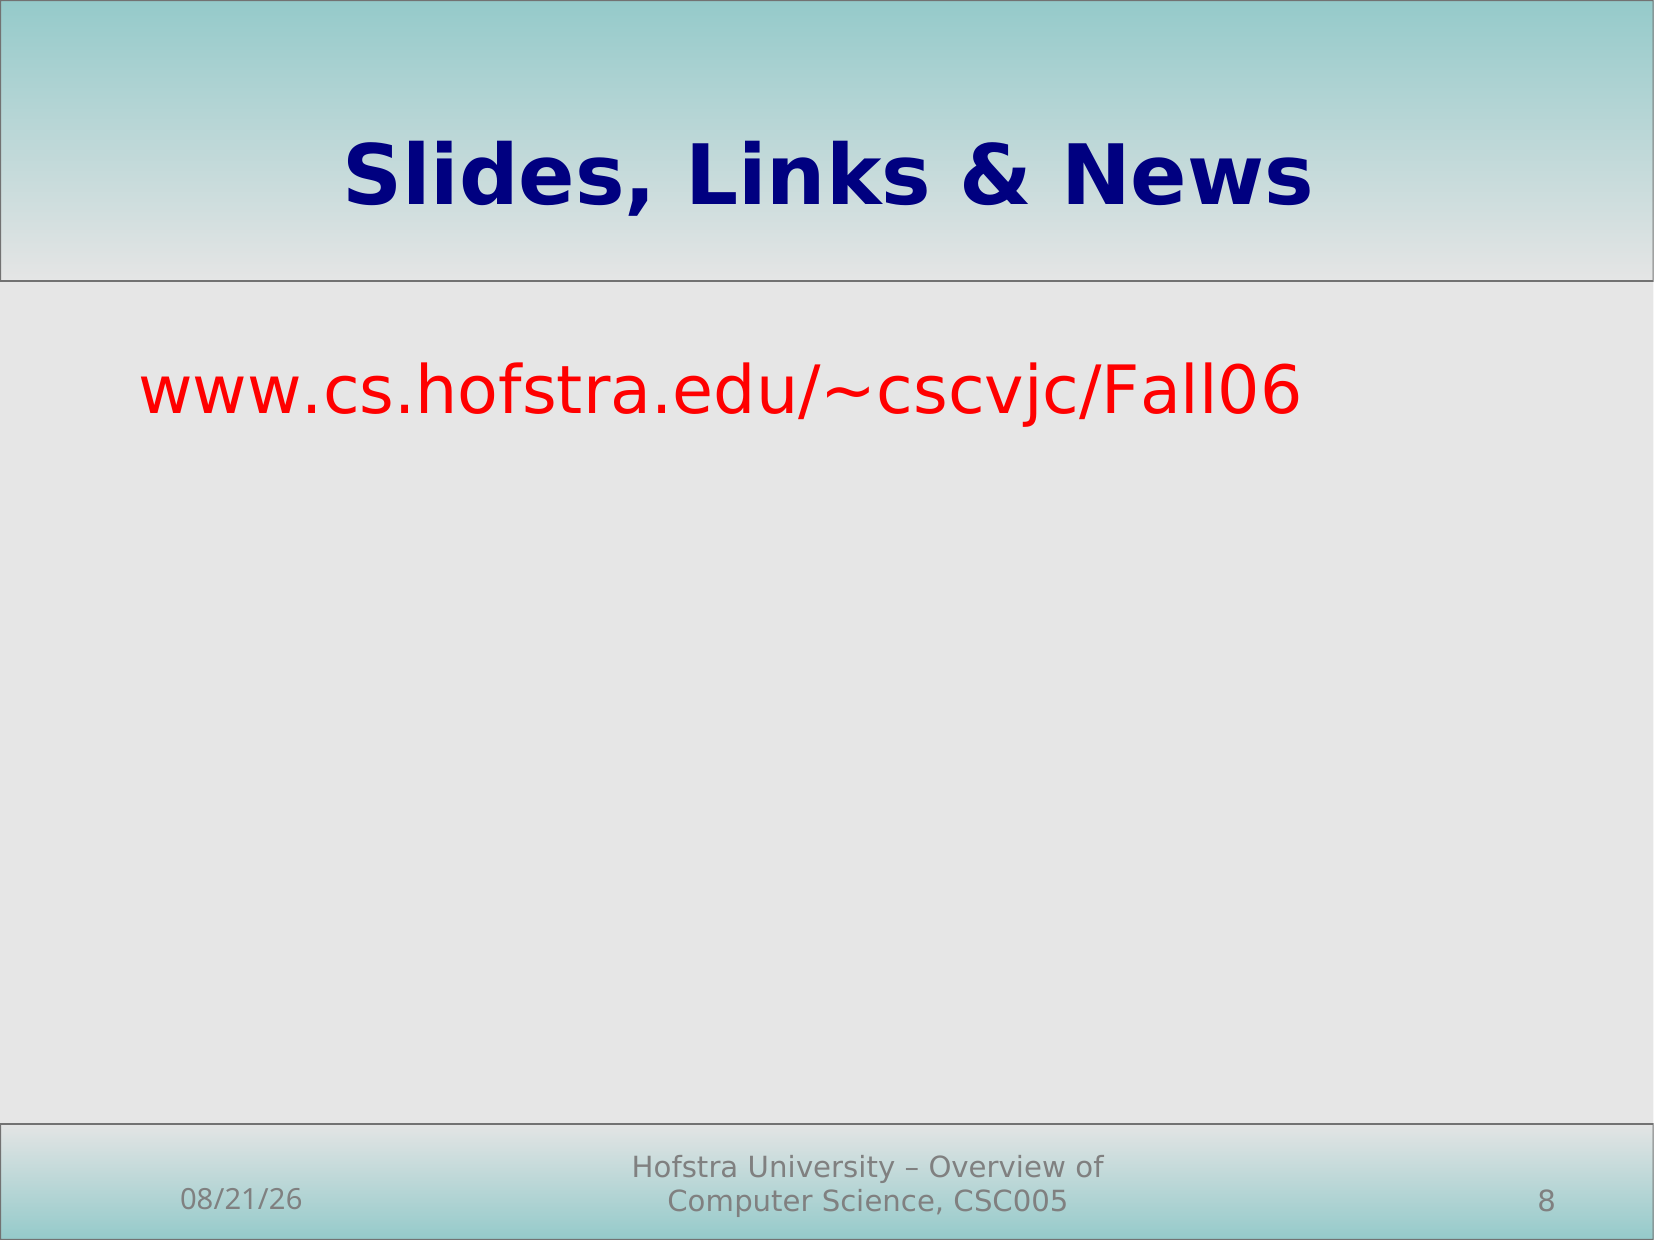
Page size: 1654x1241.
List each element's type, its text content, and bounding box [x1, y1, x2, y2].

title Slides, Links & News [123, 87, 1534, 233]
list www.cs.hofstra.edu/~cscvjc/Fall06 [123, 344, 1530, 1089]
